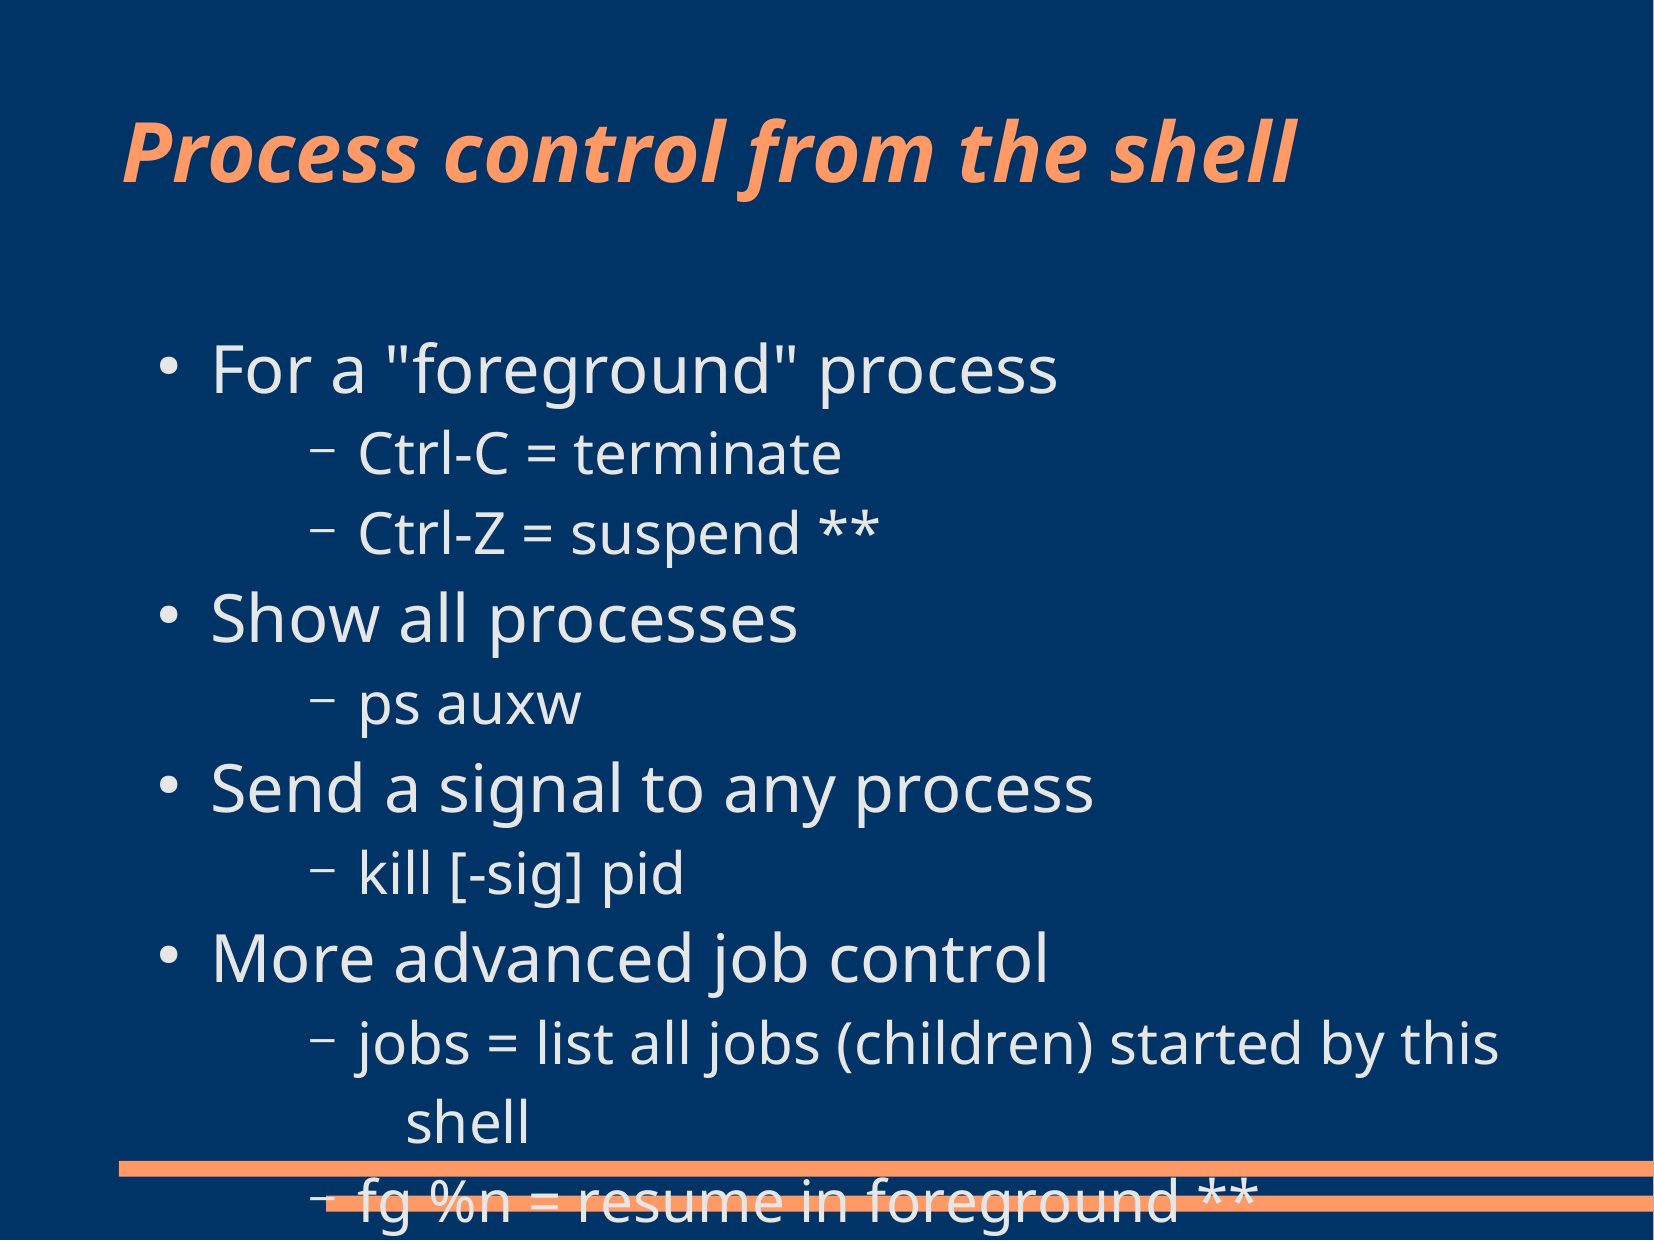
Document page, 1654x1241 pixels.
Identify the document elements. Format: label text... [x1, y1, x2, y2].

list For a "foreground" process Ctrl-C = terminate Ctrl-Z = suspend ** Show all processes ps auxw Send a signal to any process kill [-sig] pid More advanced job control jobs = list all jobs (children) started by this shell fg %n = resume in foreground ** bg %n = resume in background [121, 322, 1561, 1163]
title Process control from the shell [121, 46, 1534, 254]
